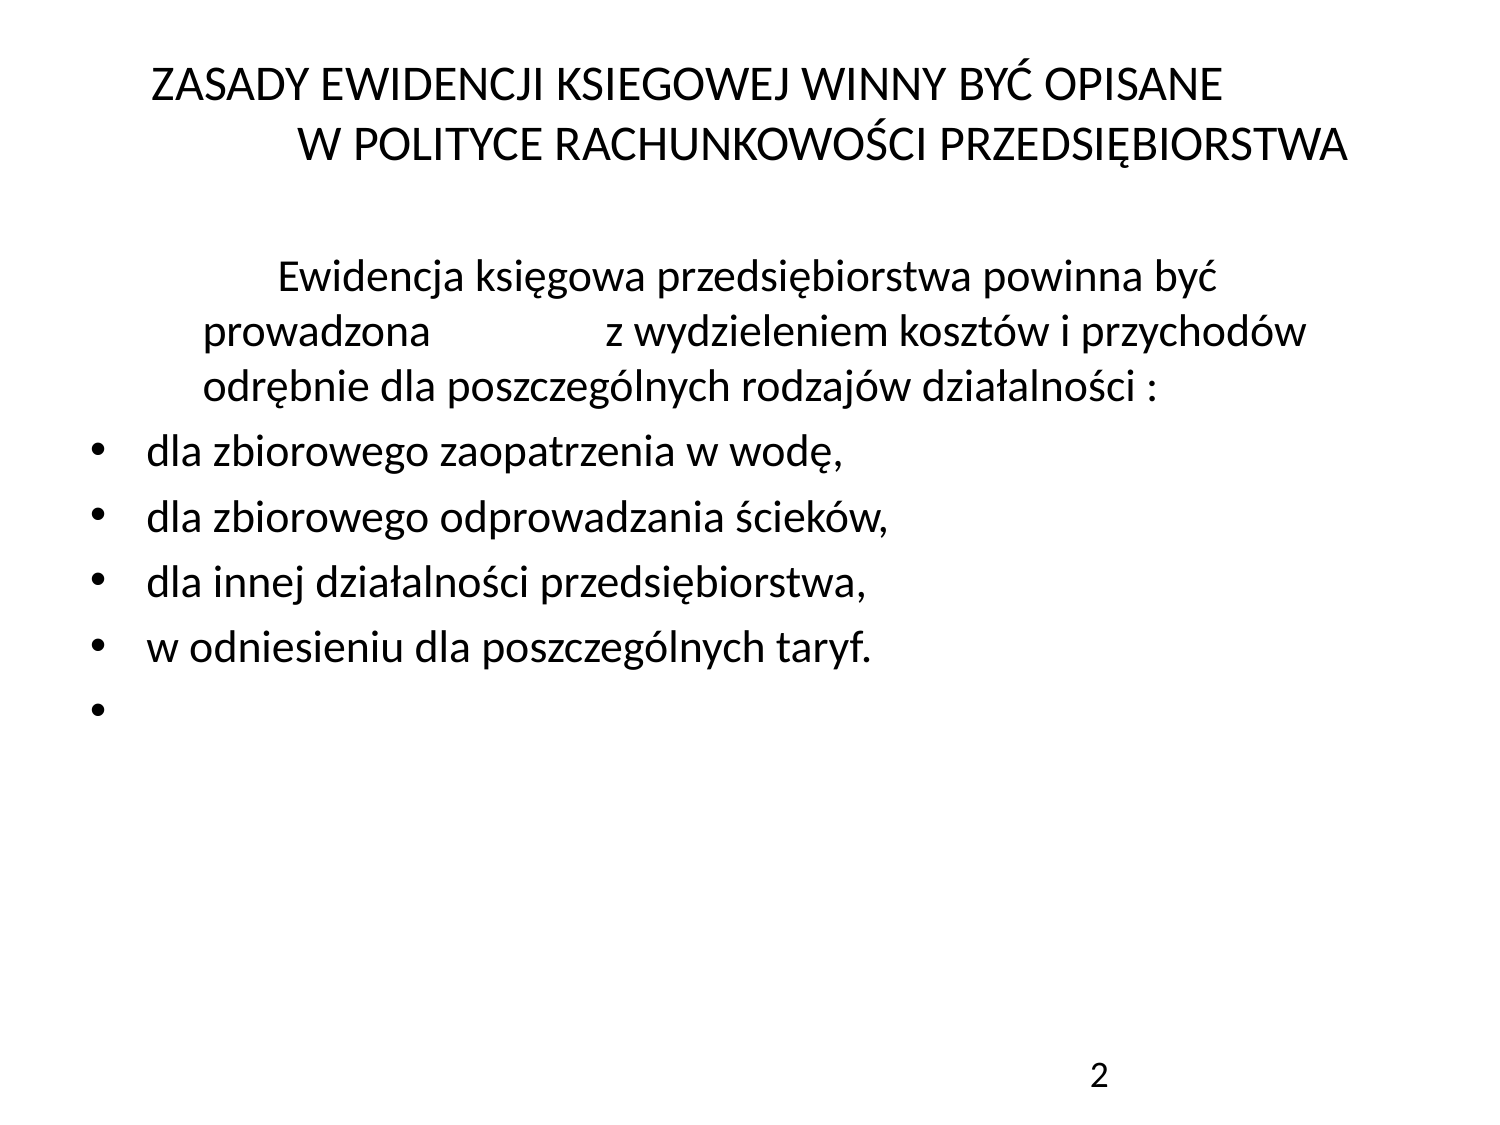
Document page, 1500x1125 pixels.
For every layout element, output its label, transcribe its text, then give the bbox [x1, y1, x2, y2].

text_box 2 [1074, 1042, 1426, 1103]
list ZASADY EWIDENCJI KSIEGOWEJ WINNY BYĆ OPISANE W POLITYCE RACHUNKOWOŚCI PRZEDSIĘBIORSTWA Ewidencja księgowa przedsiębiorstwa powinna być prowadzona z wydzieleniem kosztów i przychodów odrębnie dla poszczególnych rodzajów działalności : dla zbiorowego zaopatrzenia w wodę, dla zbiorowego odprowadzania ścieków, dla innej działalności przedsiębiorstwa, w odniesieniu dla poszczególnych taryf. [75, 42, 1426, 1005]
